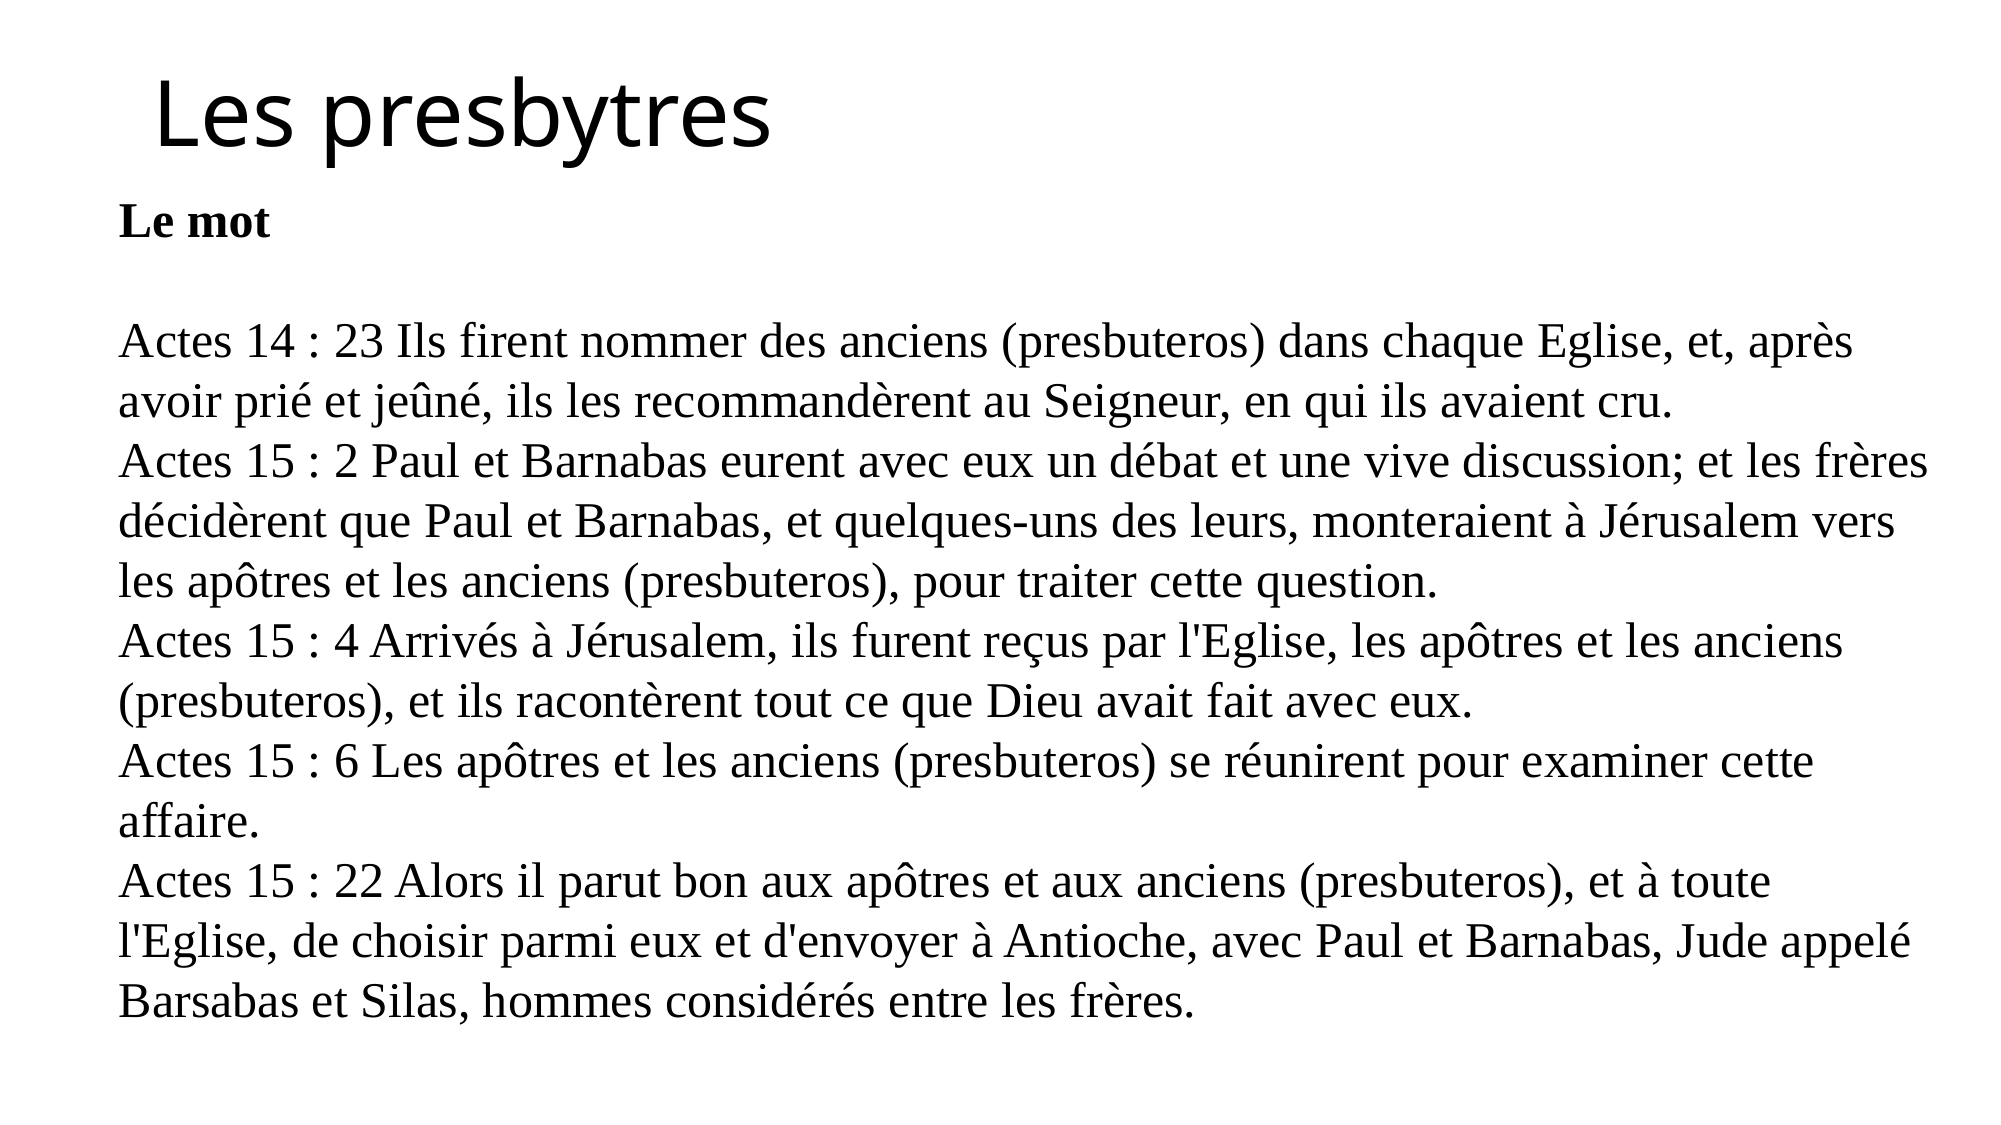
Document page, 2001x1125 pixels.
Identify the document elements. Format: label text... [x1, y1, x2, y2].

text_box Les presbytres [137, 59, 1863, 202]
text_box Le mot Actes 14 : 23 Ils firent nommer des anciens (presbuteros) dans chaque Eglise, et, après avoir prié et jeûné, ils les recommandèrent au Seigneur, en qui ils avaient cru. Actes 15 : 2 Paul et Barnabas eurent avec eux un débat et une vive discussion; et les frères décidèrent que Paul et Barnabas, et quelques-uns des leurs, monteraient à Jérusalem vers les apôtres et les anciens (presbuteros), pour traiter cette question. Actes 15 : 4 Arrivés à Jérusalem, ils furent reçus par l'Eglise, les apôtres et les anciens (presbuteros), et ils racontèrent tout ce que Dieu avait fait avec eux. Actes 15 : 6 Les apôtres et les anciens (presbuteros) se réunirent pour examiner cette affaire. Actes 15 : 22 Alors il parut bon aux apôtres et aux anciens (presbuteros), et à toute l'Eglise, de choisir parmi eux et d'envoyer à Antioche, avec Paul et Barnabas, Jude appelé Barsabas et Silas, hommes considérés entre les frères. [103, 180, 1955, 1044]
